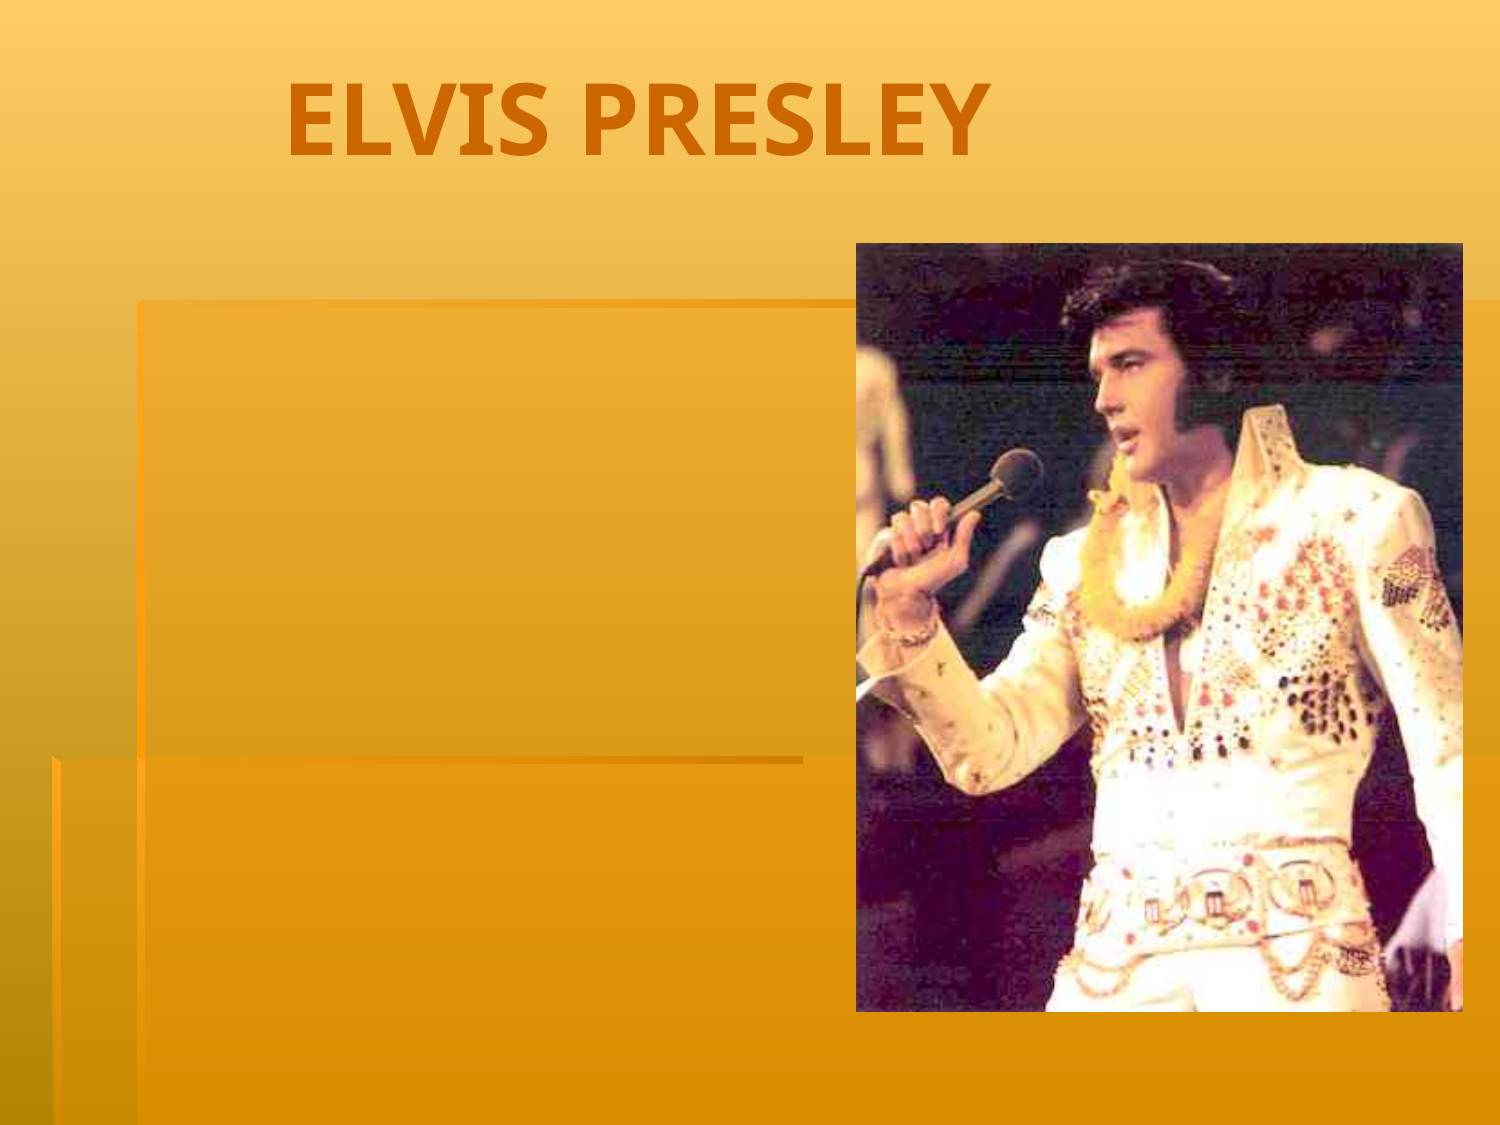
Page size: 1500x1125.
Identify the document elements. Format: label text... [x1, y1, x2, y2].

picture [856, 243, 1463, 1012]
title ELVIS PRESLEY [0, 54, 1275, 296]
